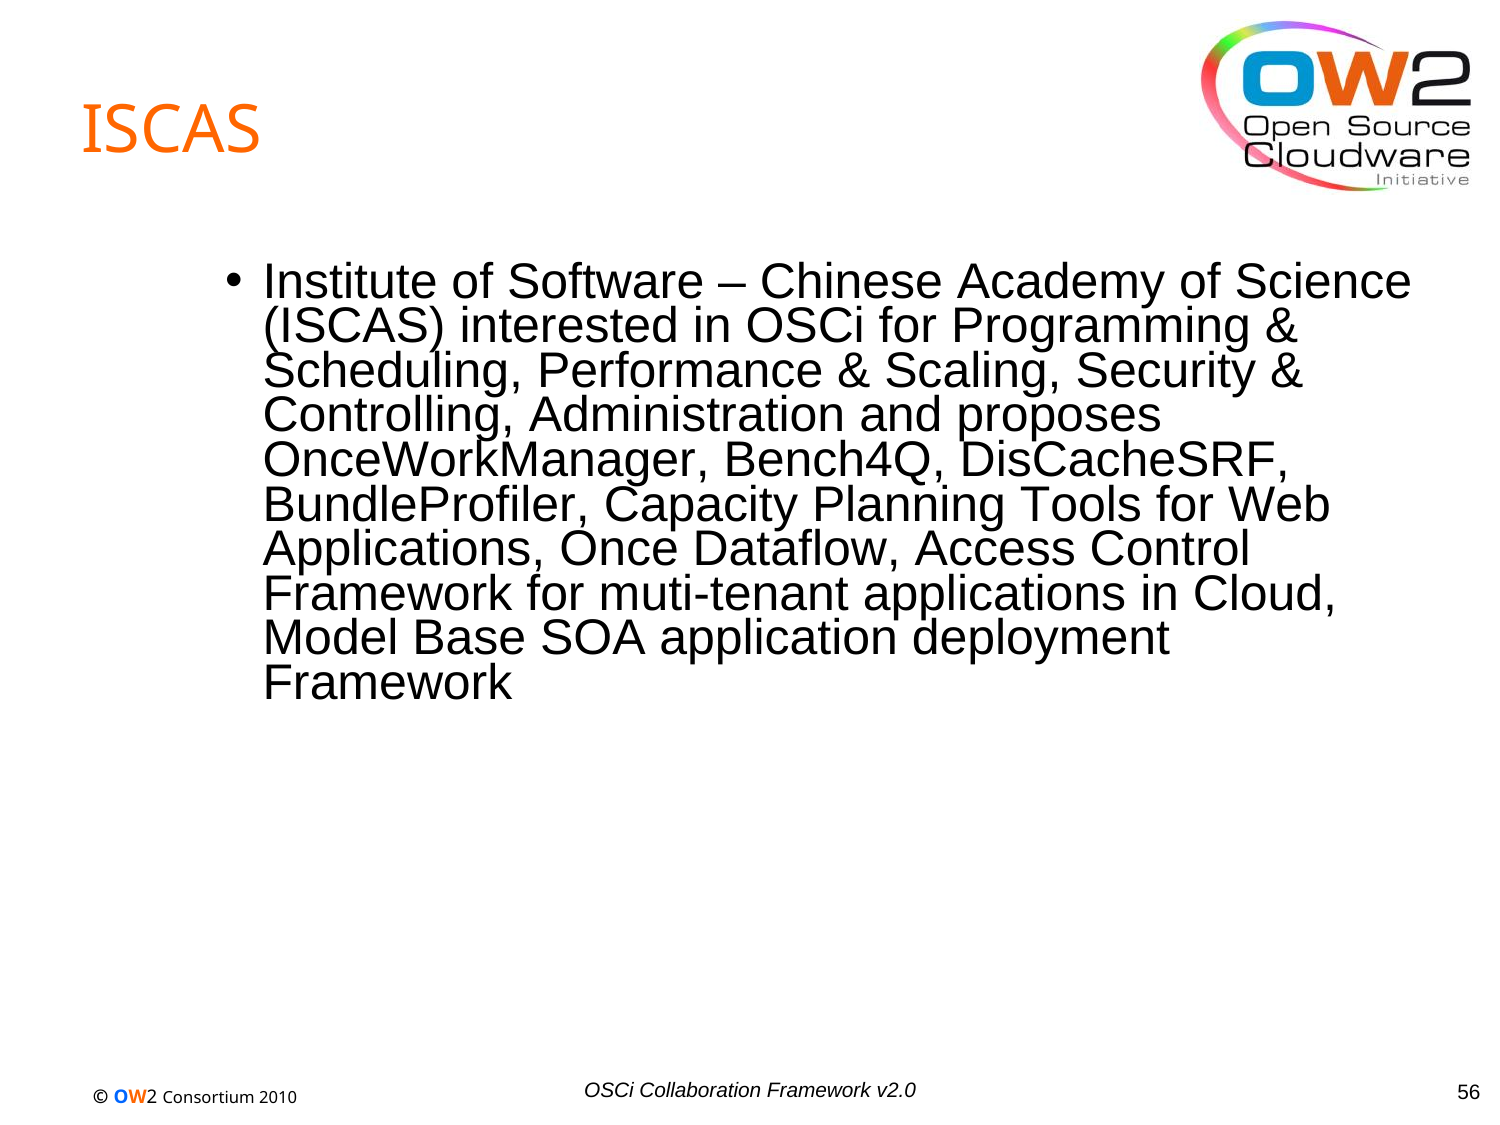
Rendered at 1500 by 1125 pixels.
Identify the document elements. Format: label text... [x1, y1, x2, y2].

picture [1199, 19, 1472, 195]
list Institute of Software – Chinese Academy of Science (ISCAS) interested in OSCi for Programming & Scheduling, Performance & Scaling, Security & Controlling, Administration and proposes OnceWorkManager, Bench4Q, DisCacheSRF, BundleProfiler, Capacity Planning Tools for Web Applications, Once Dataflow, Access Control Framework for muti-tenant applications in Cloud, Model Base SOA application deployment Framework [74, 262, 1425, 990]
title ISCAS [81, 43, 1182, 213]
